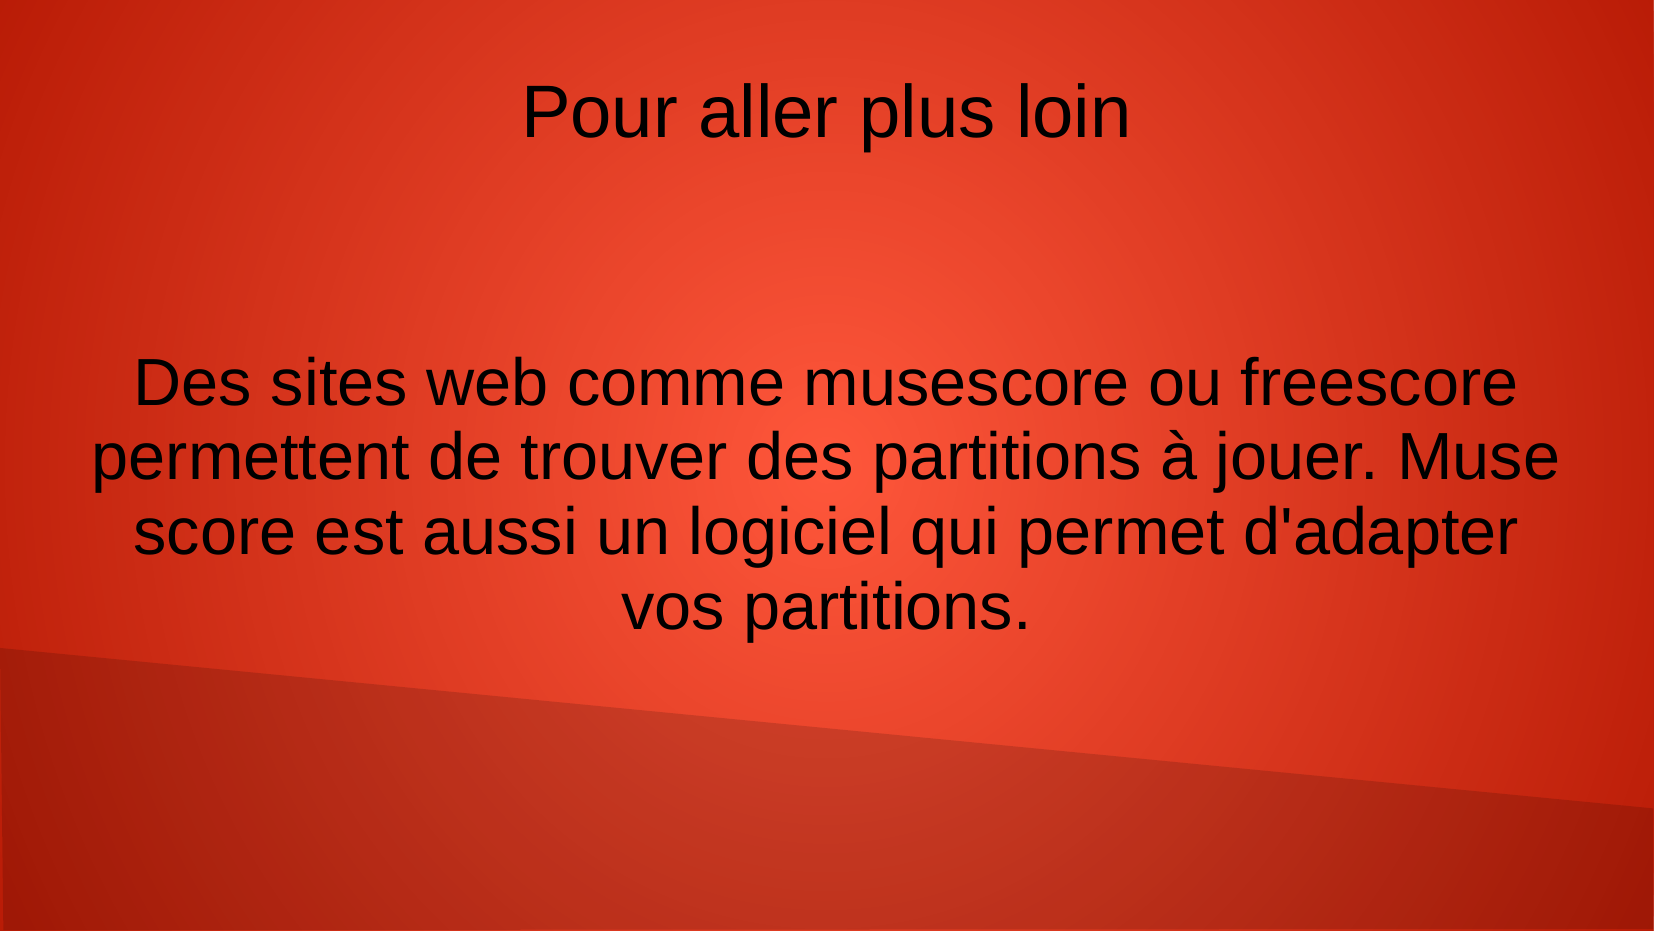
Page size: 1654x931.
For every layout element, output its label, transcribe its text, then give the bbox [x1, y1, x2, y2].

title Pour aller plus loin [82, 35, 1571, 189]
subtitle Des sites web comme musescore ou freescore permettent de trouver des partitions à jouer. Muse score est aussi un logiciel qui permet d'adapter vos partitions. [82, 224, 1571, 764]
